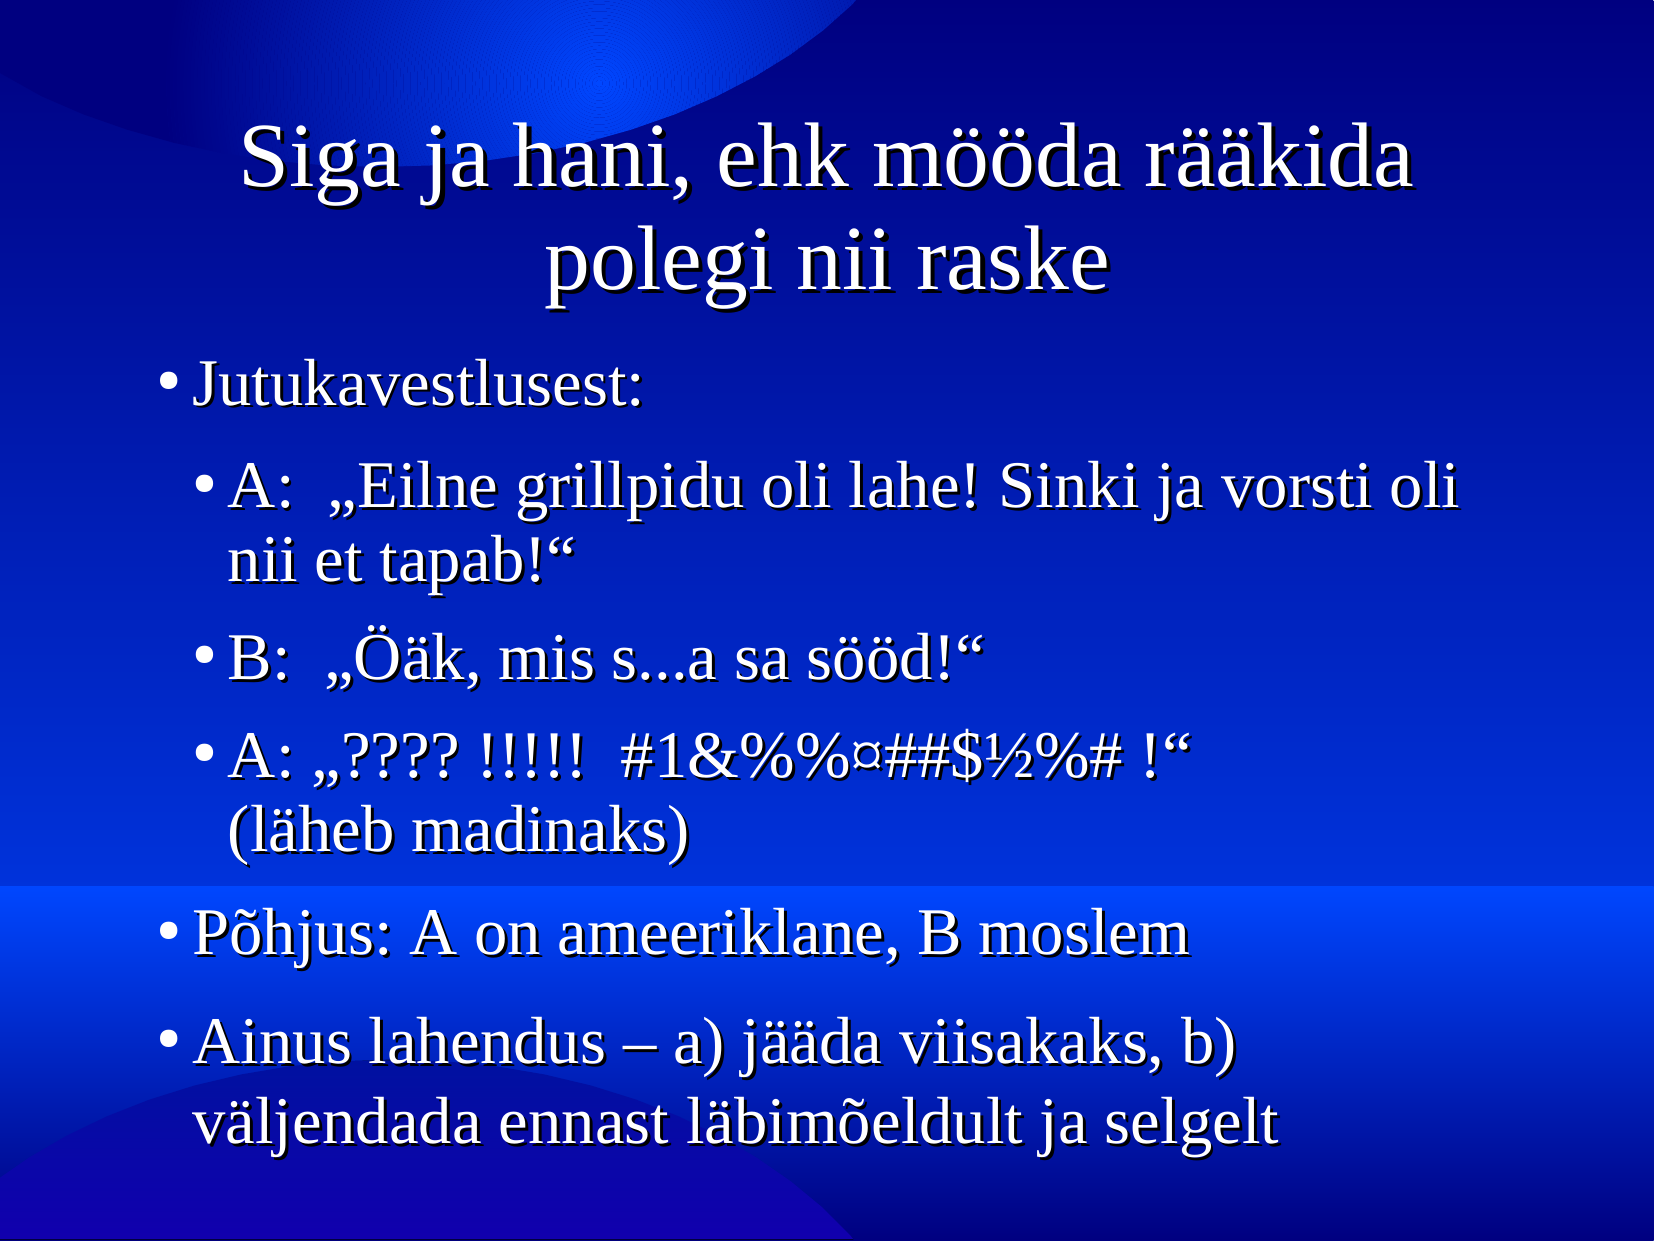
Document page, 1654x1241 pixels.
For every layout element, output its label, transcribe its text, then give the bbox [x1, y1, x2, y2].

list Jutukavestlusest: A: „Eilne grillpidu oli lahe! Sinki ja vorsti oli nii et tapab!“ B: „Öäk, mis s...a sa sööd!“ A: „???? !!!!! #1&%%¤##$½%# !“ (läheb madinaks) Põhjus: A on ameeriklane, B moslem Ainus lahendus – a) jääda viisakaks, b) väljendada ennast läbimõeldult ja selgelt [121, 344, 1534, 1158]
title Siga ja hani, ehk mööda rääkida polegi nii raske [121, 102, 1534, 311]
